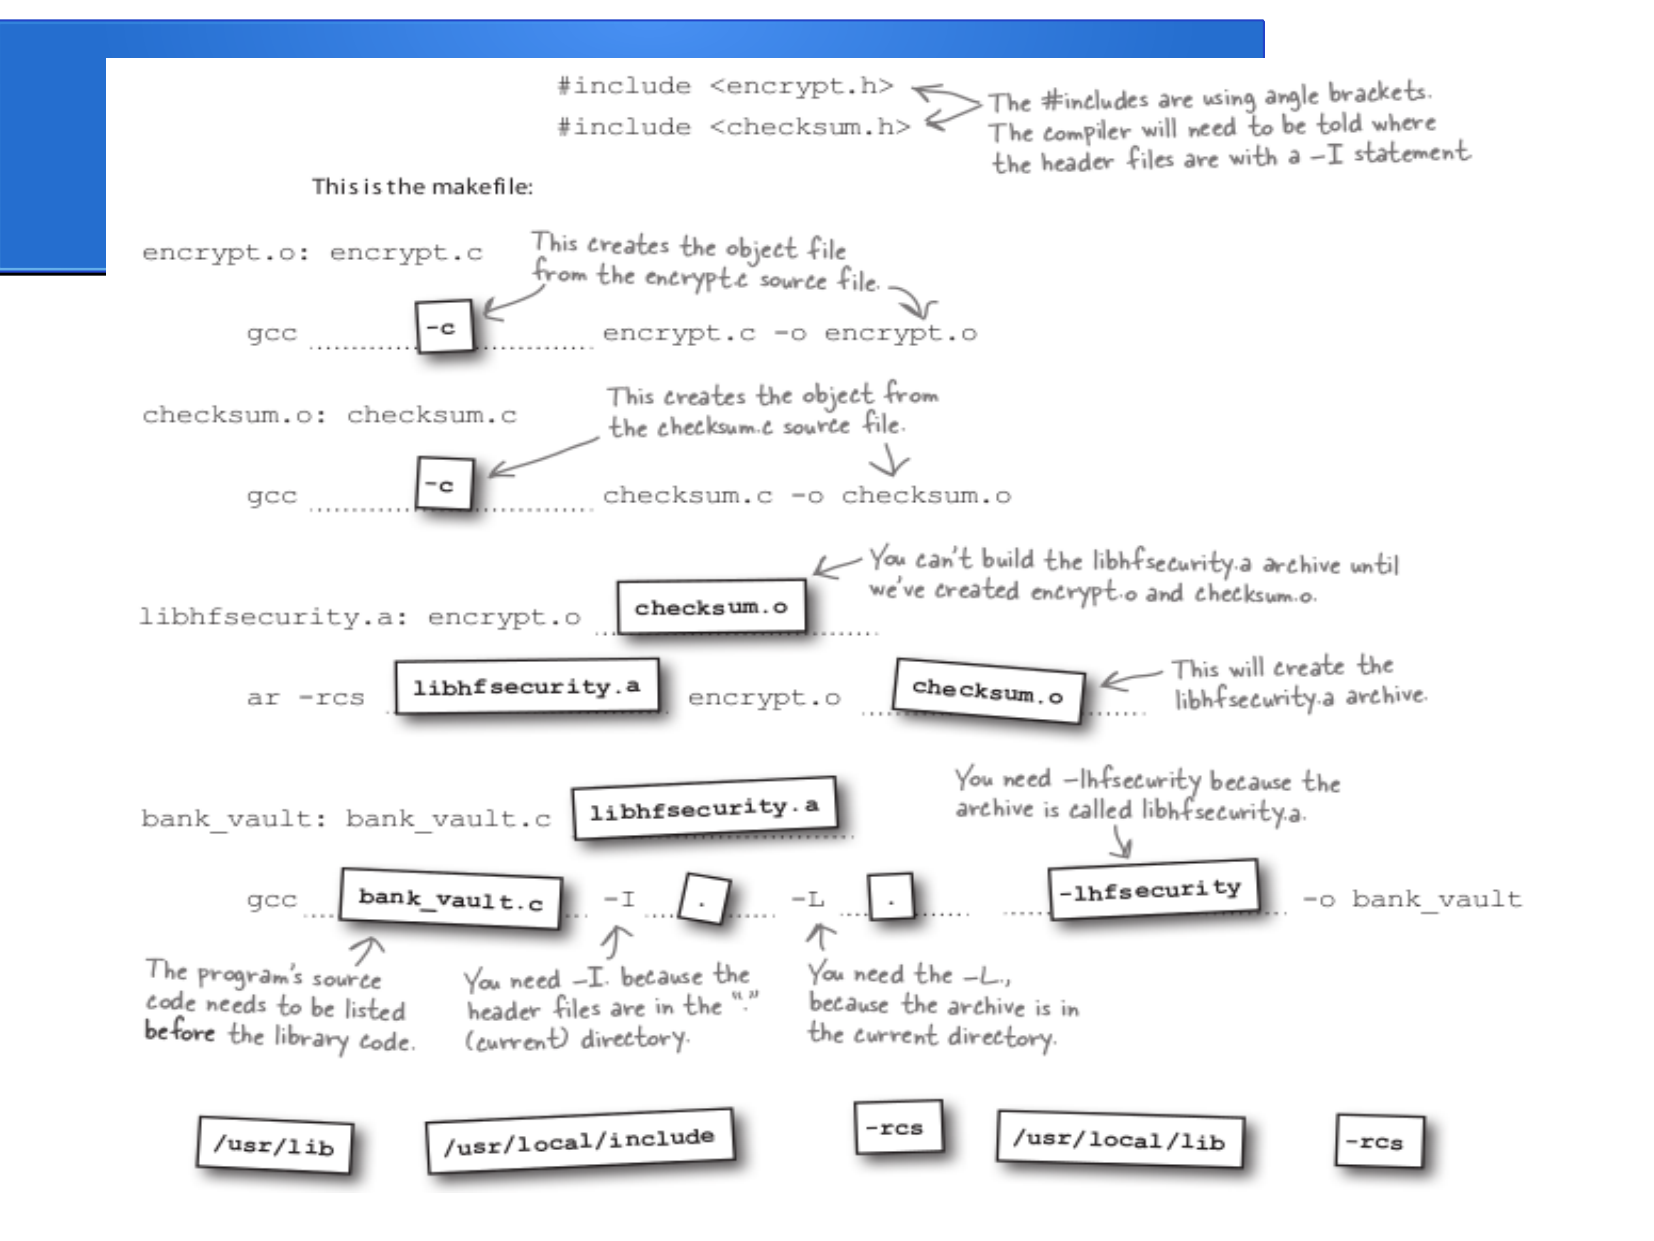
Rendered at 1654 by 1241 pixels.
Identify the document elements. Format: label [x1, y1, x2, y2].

picture [106, 58, 1560, 1193]
